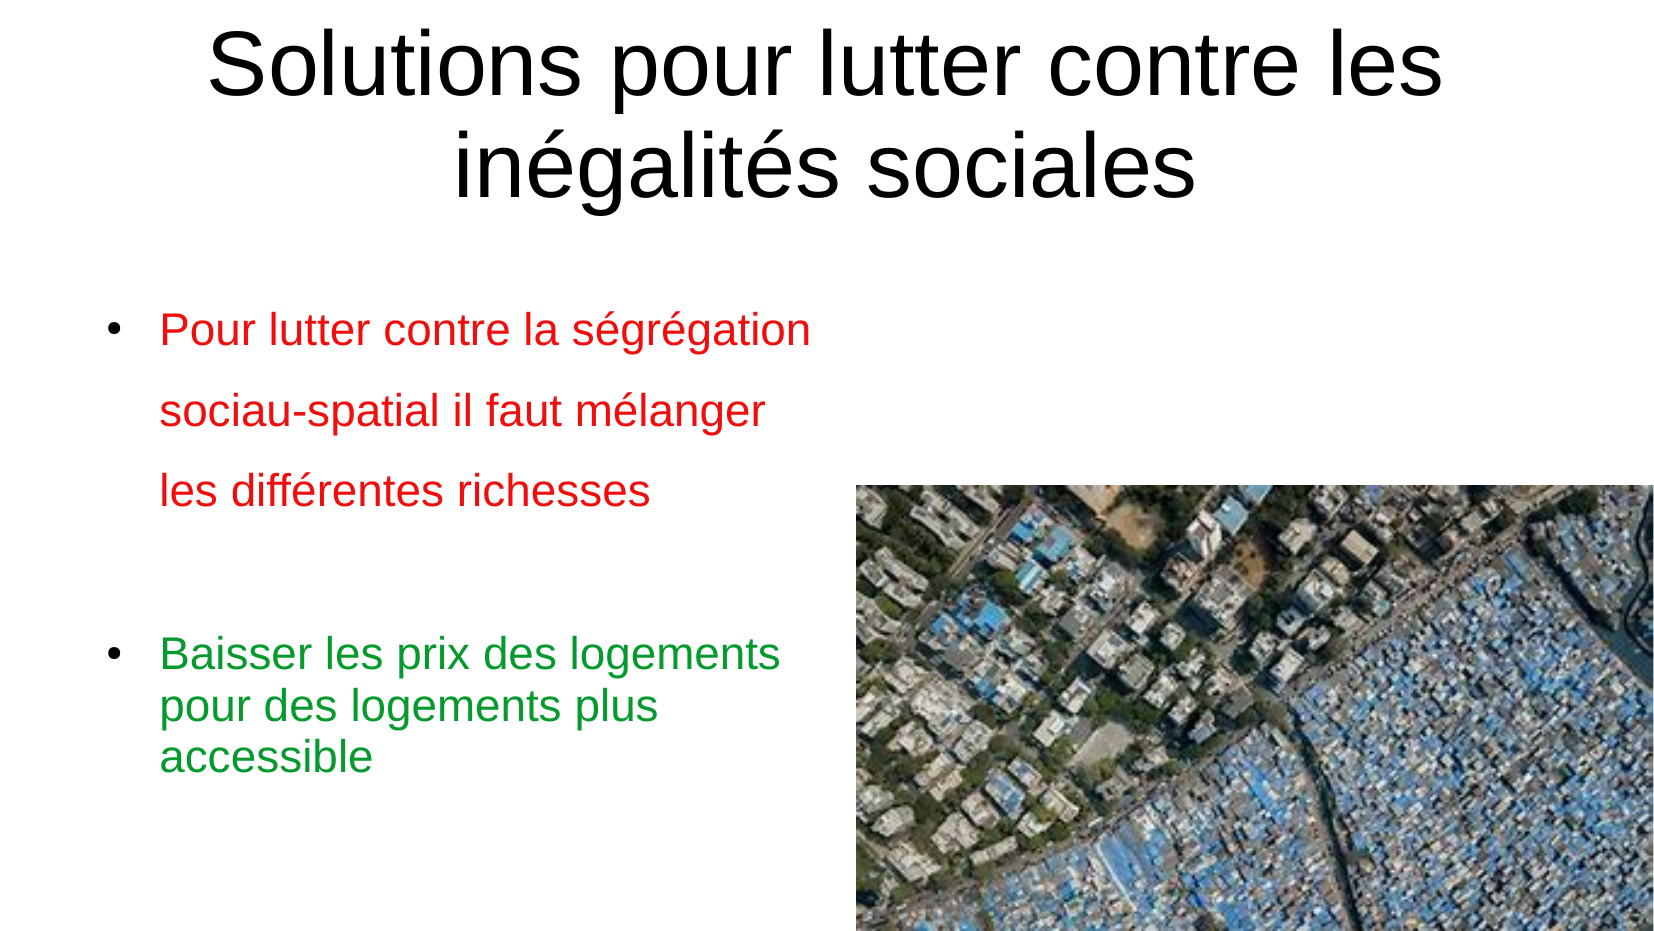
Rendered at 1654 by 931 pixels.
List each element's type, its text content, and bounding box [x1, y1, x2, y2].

picture [856, 485, 1654, 931]
list Baisser les prix des logements pour des logements plus accessible [88, 628, 815, 886]
list Pour lutter contre la ségrégation sociau-spatial il faut mélanger les différentes richesses [88, 303, 1577, 562]
title Solutions pour lutter contre les inégalités sociales [82, 12, 1571, 218]
